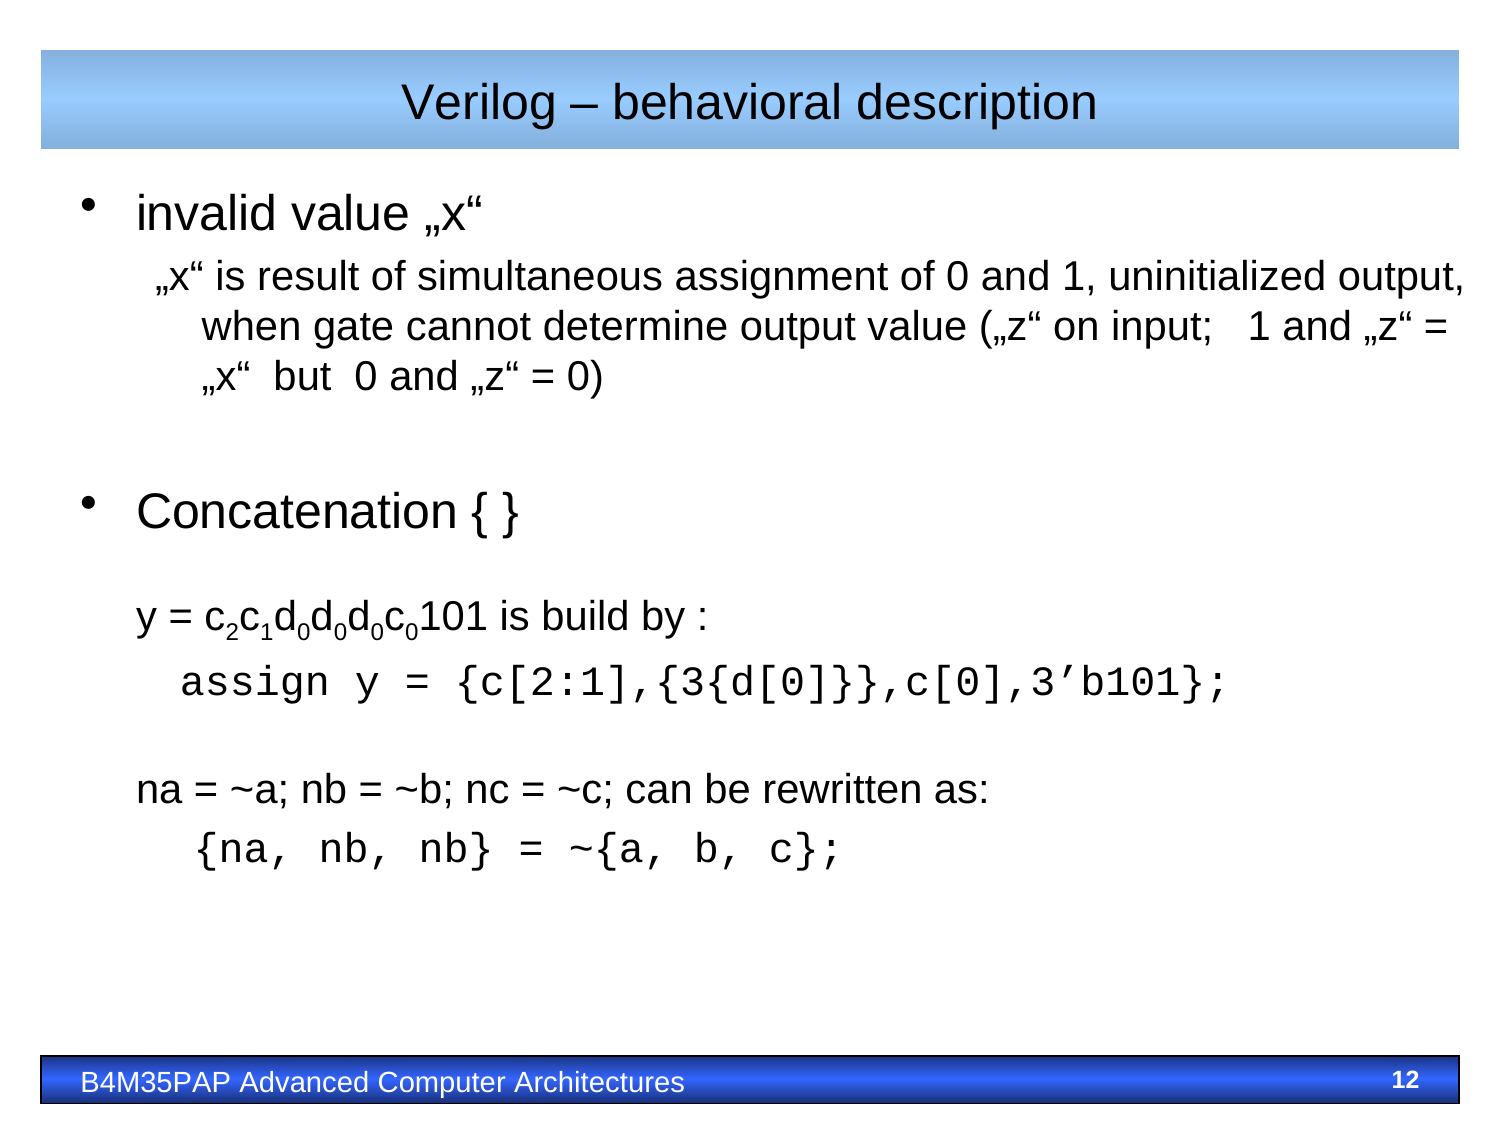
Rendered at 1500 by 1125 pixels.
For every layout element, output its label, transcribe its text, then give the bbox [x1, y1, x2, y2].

list invalid value „x“ „x“ is result of simultaneous assignment of 0 and 1, uninitialized output, when gate cannot determine output value („z“ on input; 1 and „z“ = „x“ but 0 and „z“ = 0) Concatenation { } y = c2c1d0d0d0c0101 is build by : assign y = {c[2:1],{3{d[0]}},c[0],3’b101}; na = ~a; nb = ~b; nc = ~c; can be rewritten as: {na, nb, nb} = ~{a, b, c}; [64, 172, 1500, 1000]
title Verilog – behavioral description [41, 50, 1459, 149]
